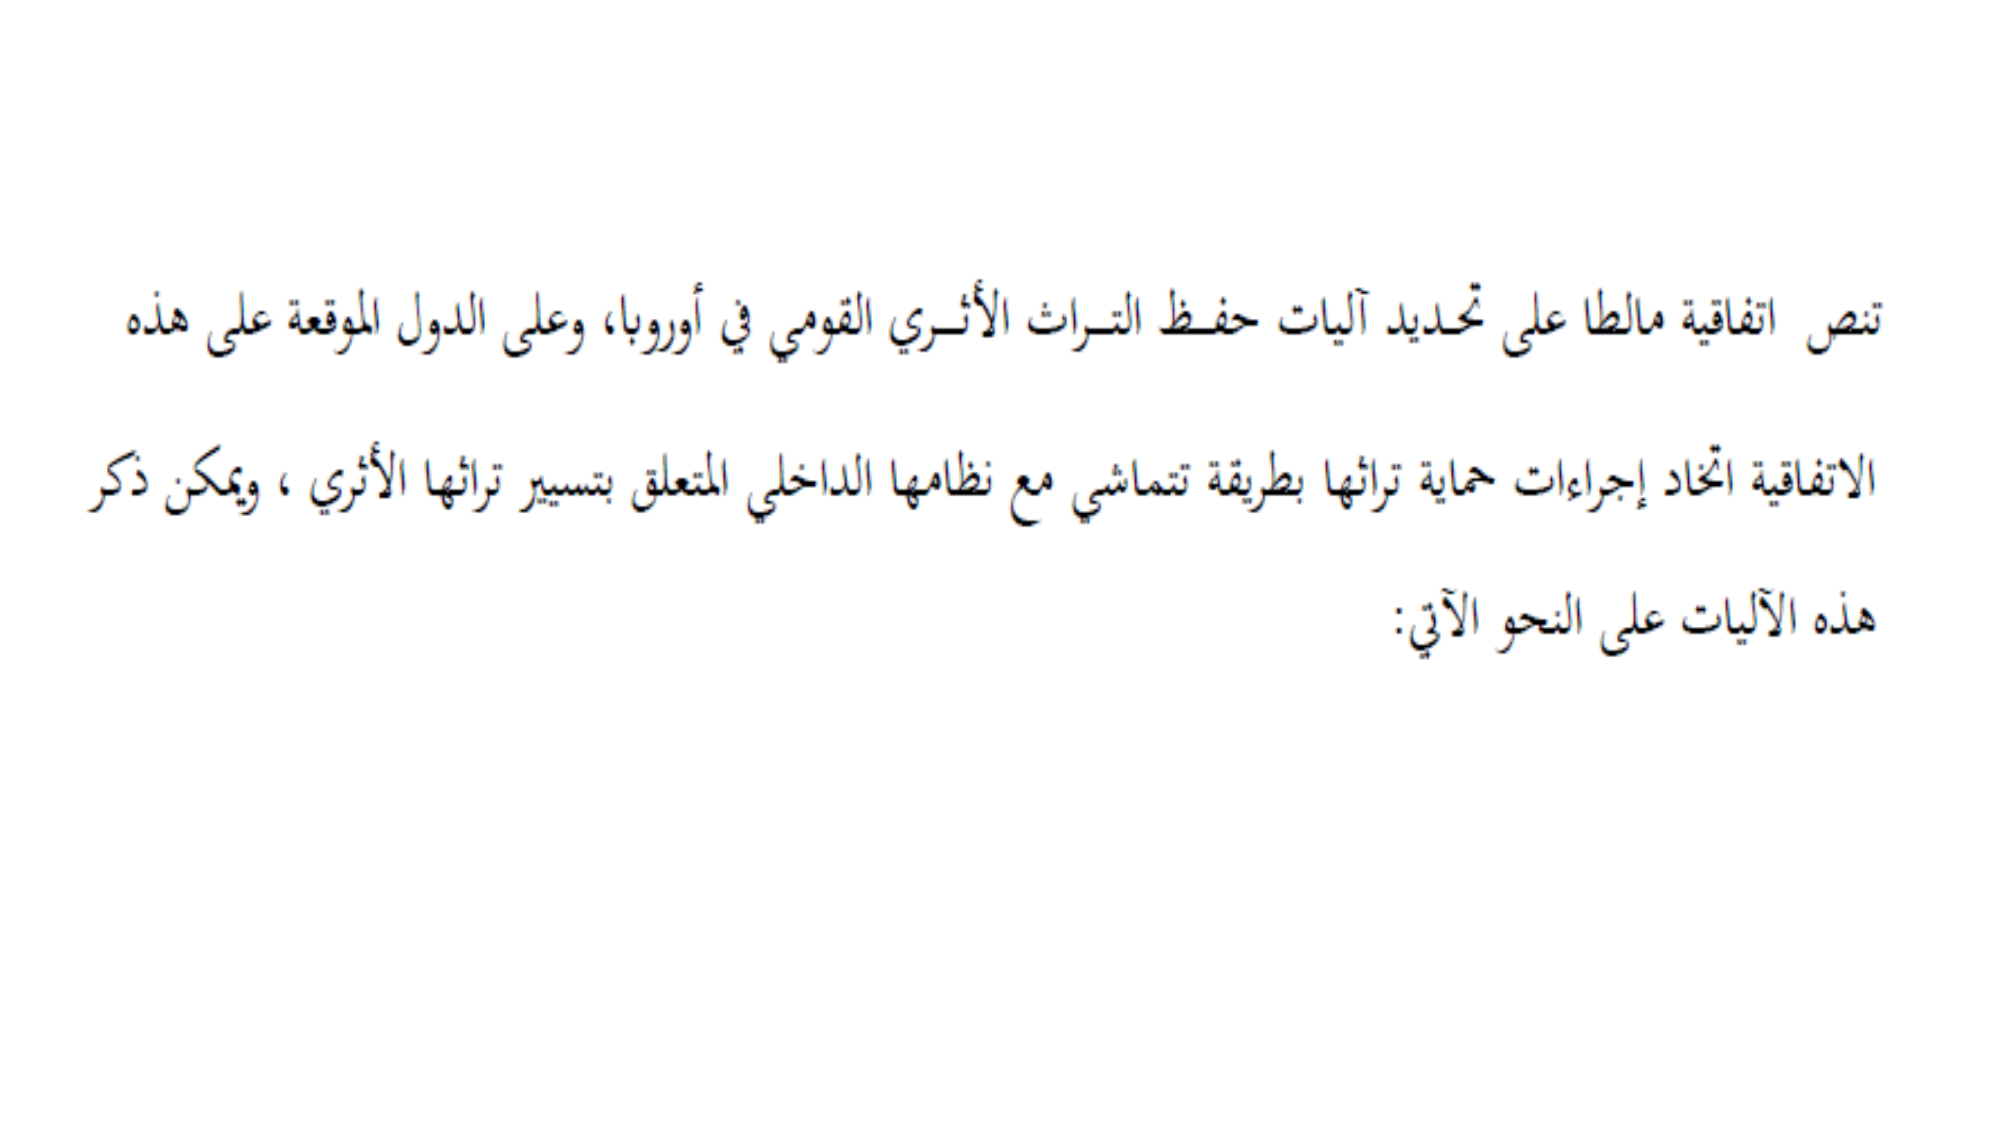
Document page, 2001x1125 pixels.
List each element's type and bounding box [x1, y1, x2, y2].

picture [52, 249, 1895, 671]
